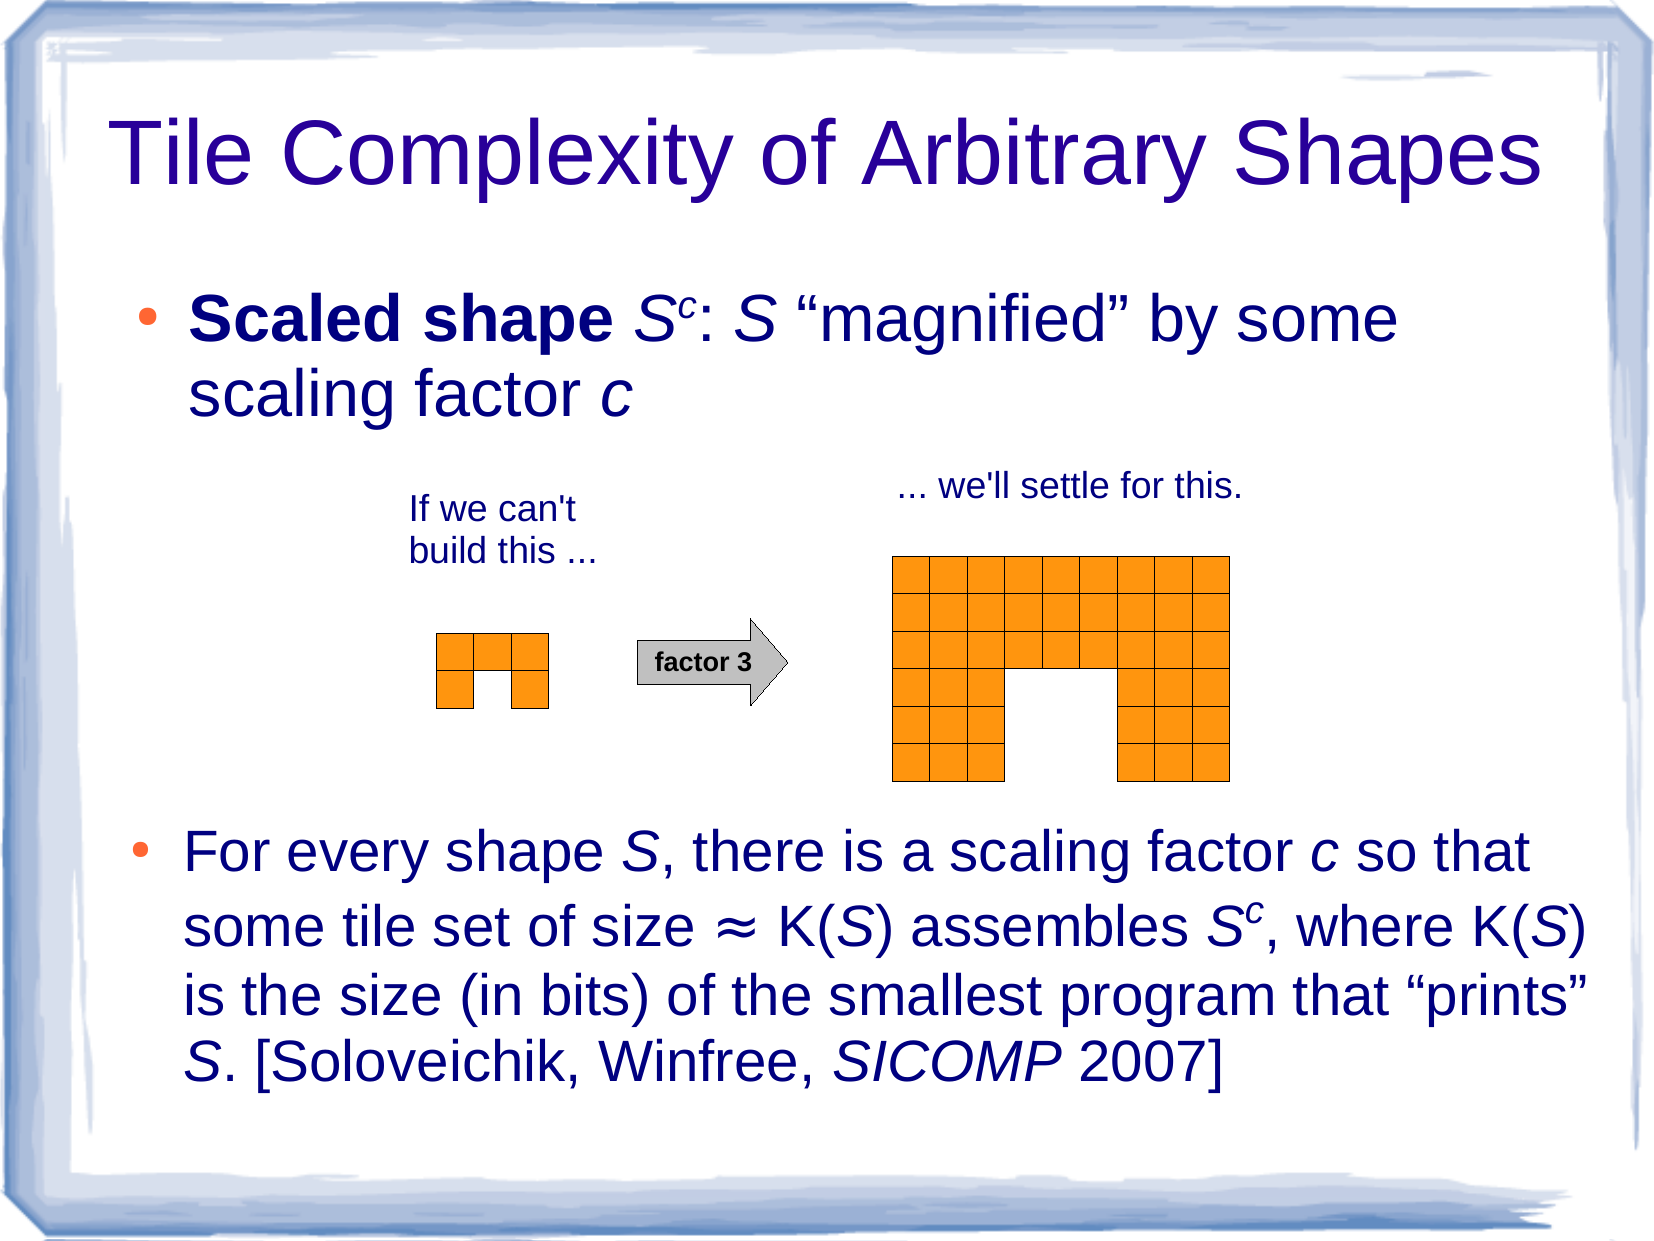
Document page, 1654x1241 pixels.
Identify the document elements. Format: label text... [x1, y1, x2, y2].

text_box factor 3 [637, 618, 788, 706]
title Tile Complexity of Arbitrary Shapes [82, 49, 1571, 257]
text_box [436, 633, 549, 709]
list For every shape S, there is a scaling factor c so that some tile set of size ≈ K(S) assembles Sc, where K(S) is the size (in bits) of the smallest program that “prints” S. [Soloveichik, Winfree, SICOMP 2007] [112, 818, 1594, 1092]
text_box If we can't build this ... [393, 480, 659, 580]
list Scaled shape Sc: S “magnified” by some scaling factor c [118, 281, 1571, 463]
text_box ... we'll settle for this. [881, 457, 1271, 515]
text_box [892, 556, 1230, 782]
picture [0, 0, 1654, 1241]
